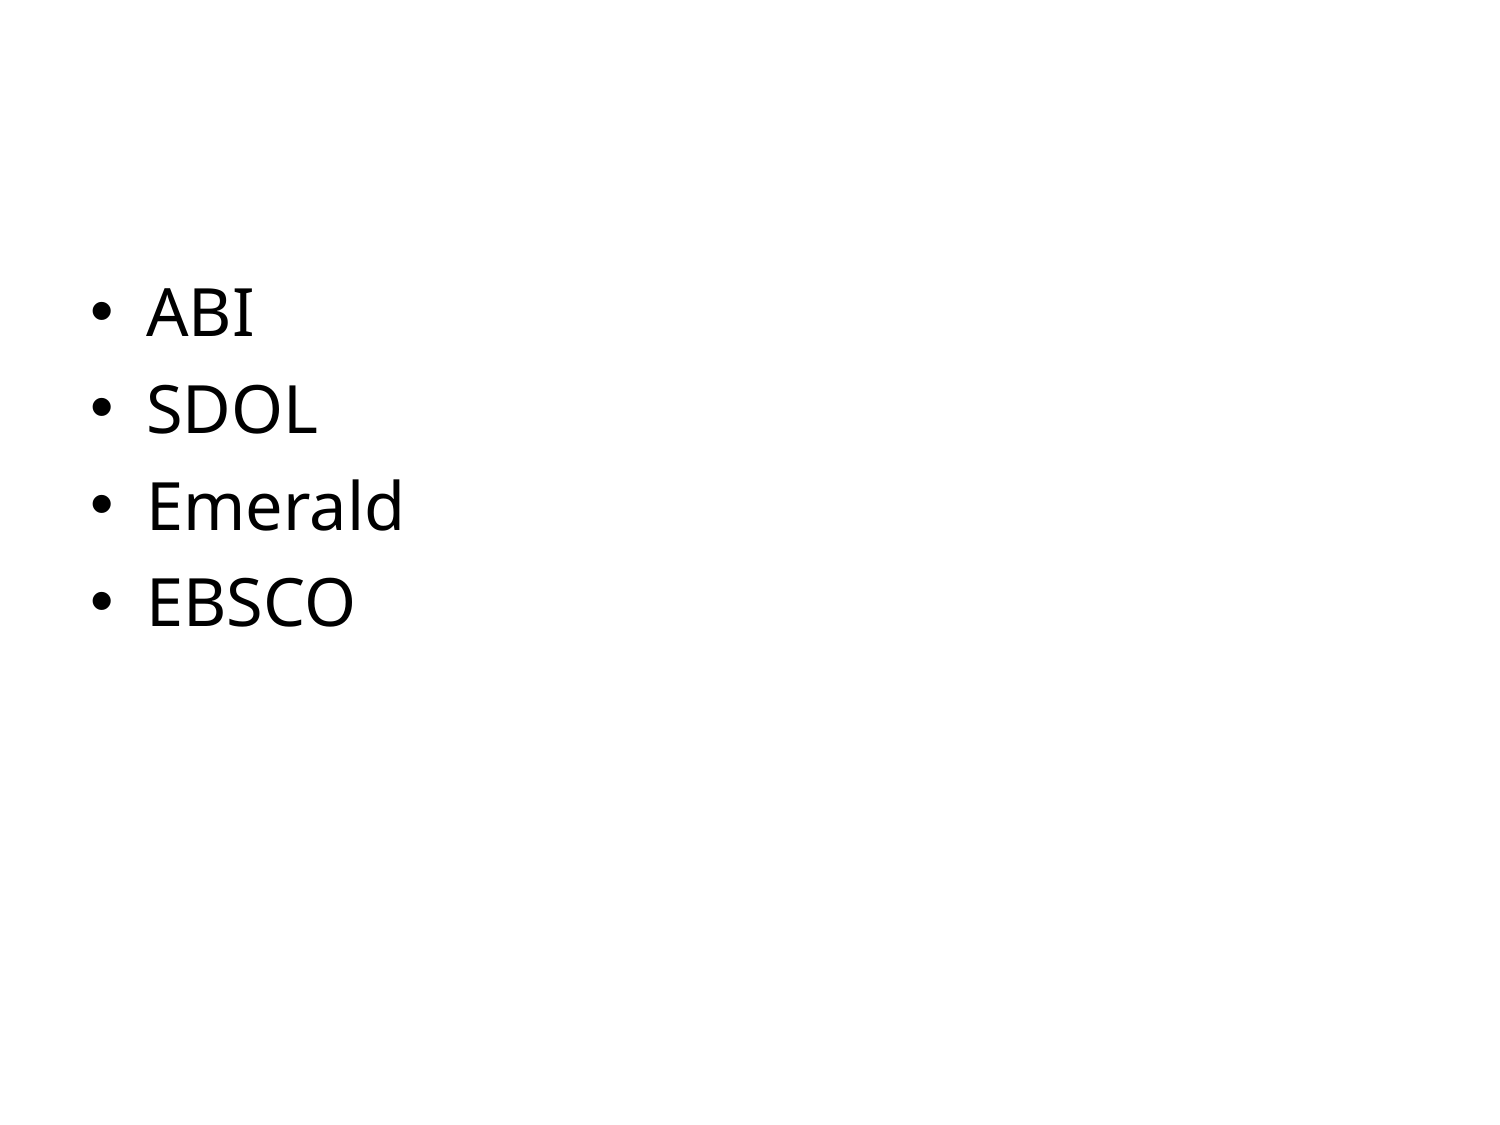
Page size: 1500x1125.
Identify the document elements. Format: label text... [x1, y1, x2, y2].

list ABI SDOL Emerald EBSCO [75, 262, 1426, 1005]
